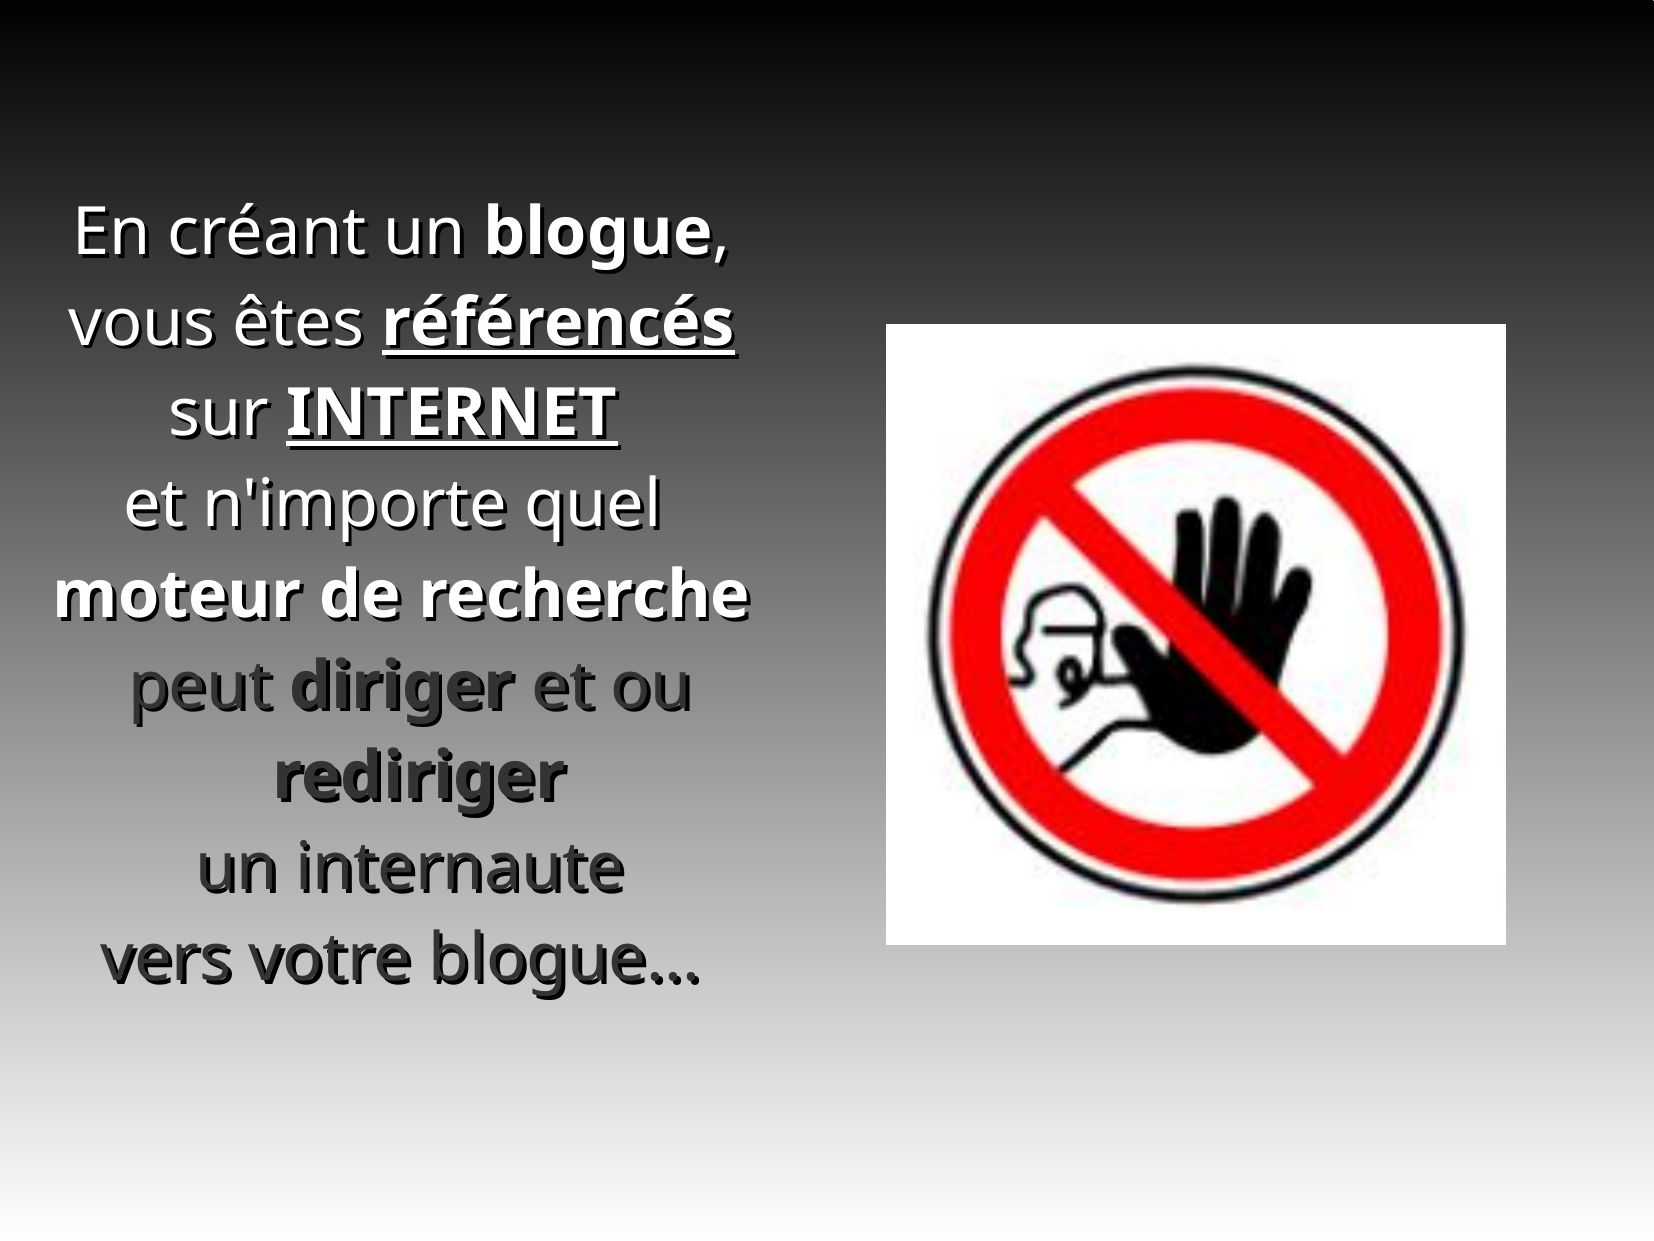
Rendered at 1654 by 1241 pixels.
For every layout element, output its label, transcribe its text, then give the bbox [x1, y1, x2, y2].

picture [886, 324, 1506, 945]
subtitle En créant un blogue, vous êtes référencés sur INTERNET et n'importe quel moteur de recherche peut diriger et ou rediriger un internaute vers votre blogue... [0, 17, 768, 1241]
